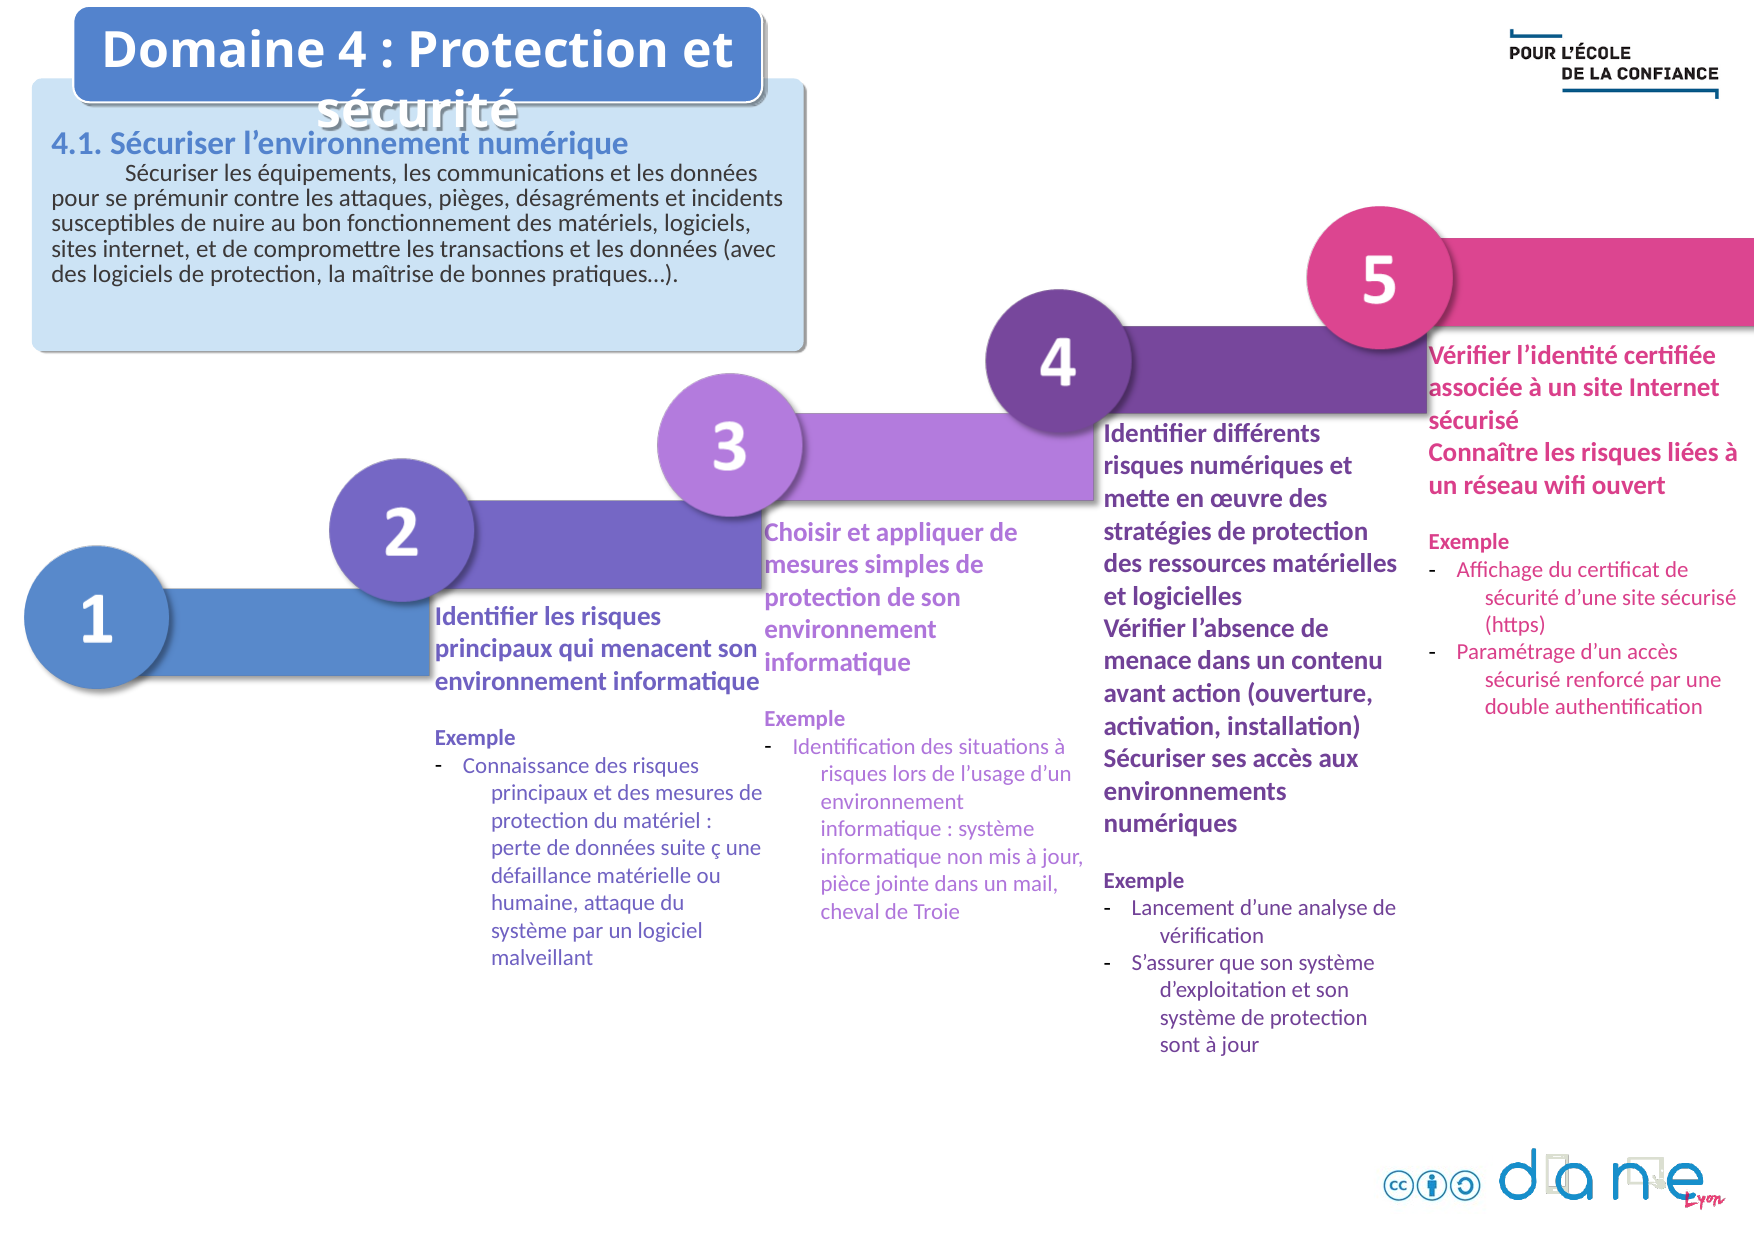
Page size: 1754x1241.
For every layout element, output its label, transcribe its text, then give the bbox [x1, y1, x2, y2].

text_box [380, 103, 400, 122]
picture [1364, 1139, 1729, 1214]
text_box [479, 103, 494, 122]
text_box Identifier les risques principaux qui menacent son environnement informatique Exemple Connaissance des risques principaux et des mesures de protection du matériel : perte de données suite ç une défaillance matérielle ou humaine, attaque du système par un logiciel malveillant [420, 721, 780, 978]
text_box [425, 103, 433, 122]
text_box Domaine 4 : Protection et sécurité [73, 5, 763, 103]
text_box [351, 103, 375, 122]
text_box Choisir et appliquer de mesures simples de protection de son environnement informatique Exemple Identification des situations à risques lors de l’usage d’un environnement informatique : système informatique non mis à jour, pièce jointe dans un mail, cheval de Troie [749, 721, 1089, 931]
text_box [407, 103, 418, 122]
text_box [326, 103, 346, 122]
picture [20, 202, 1754, 721]
text_box [440, 103, 456, 122]
text_box [351, 105, 361, 110]
picture [1493, 12, 1734, 113]
text_box Identifier différents risques numériques et mette en œuvre des stratégies de protection des ressources matérielles et logicielles Vérifier l’absence de menace dans un contenu avant action (ouverture, activation, installation) Sécuriser ses accès aux environnements numériques Exemple Lancement d’une analyse de vérification S’assurer que son système d’exploitation et son système de protection sont à jour [1089, 721, 1414, 1065]
text_box 4.1. Sécuriser l’environnement numérique Sécuriser les équipements, les communications et les données pour se prémunir contre les attaques, pièges, désagréments et incidents susceptibles de nuire au bon fonctionnement des matériels, logiciels, sites internet, et de compromettre les transactions et les données (avec des logiciels de protection, la maîtrise de bonnes pratiques…). [36, 122, 804, 334]
text_box [499, 105, 509, 110]
text_box [31, 78, 332, 202]
text_box [463, 103, 472, 122]
text_box [499, 78, 804, 122]
